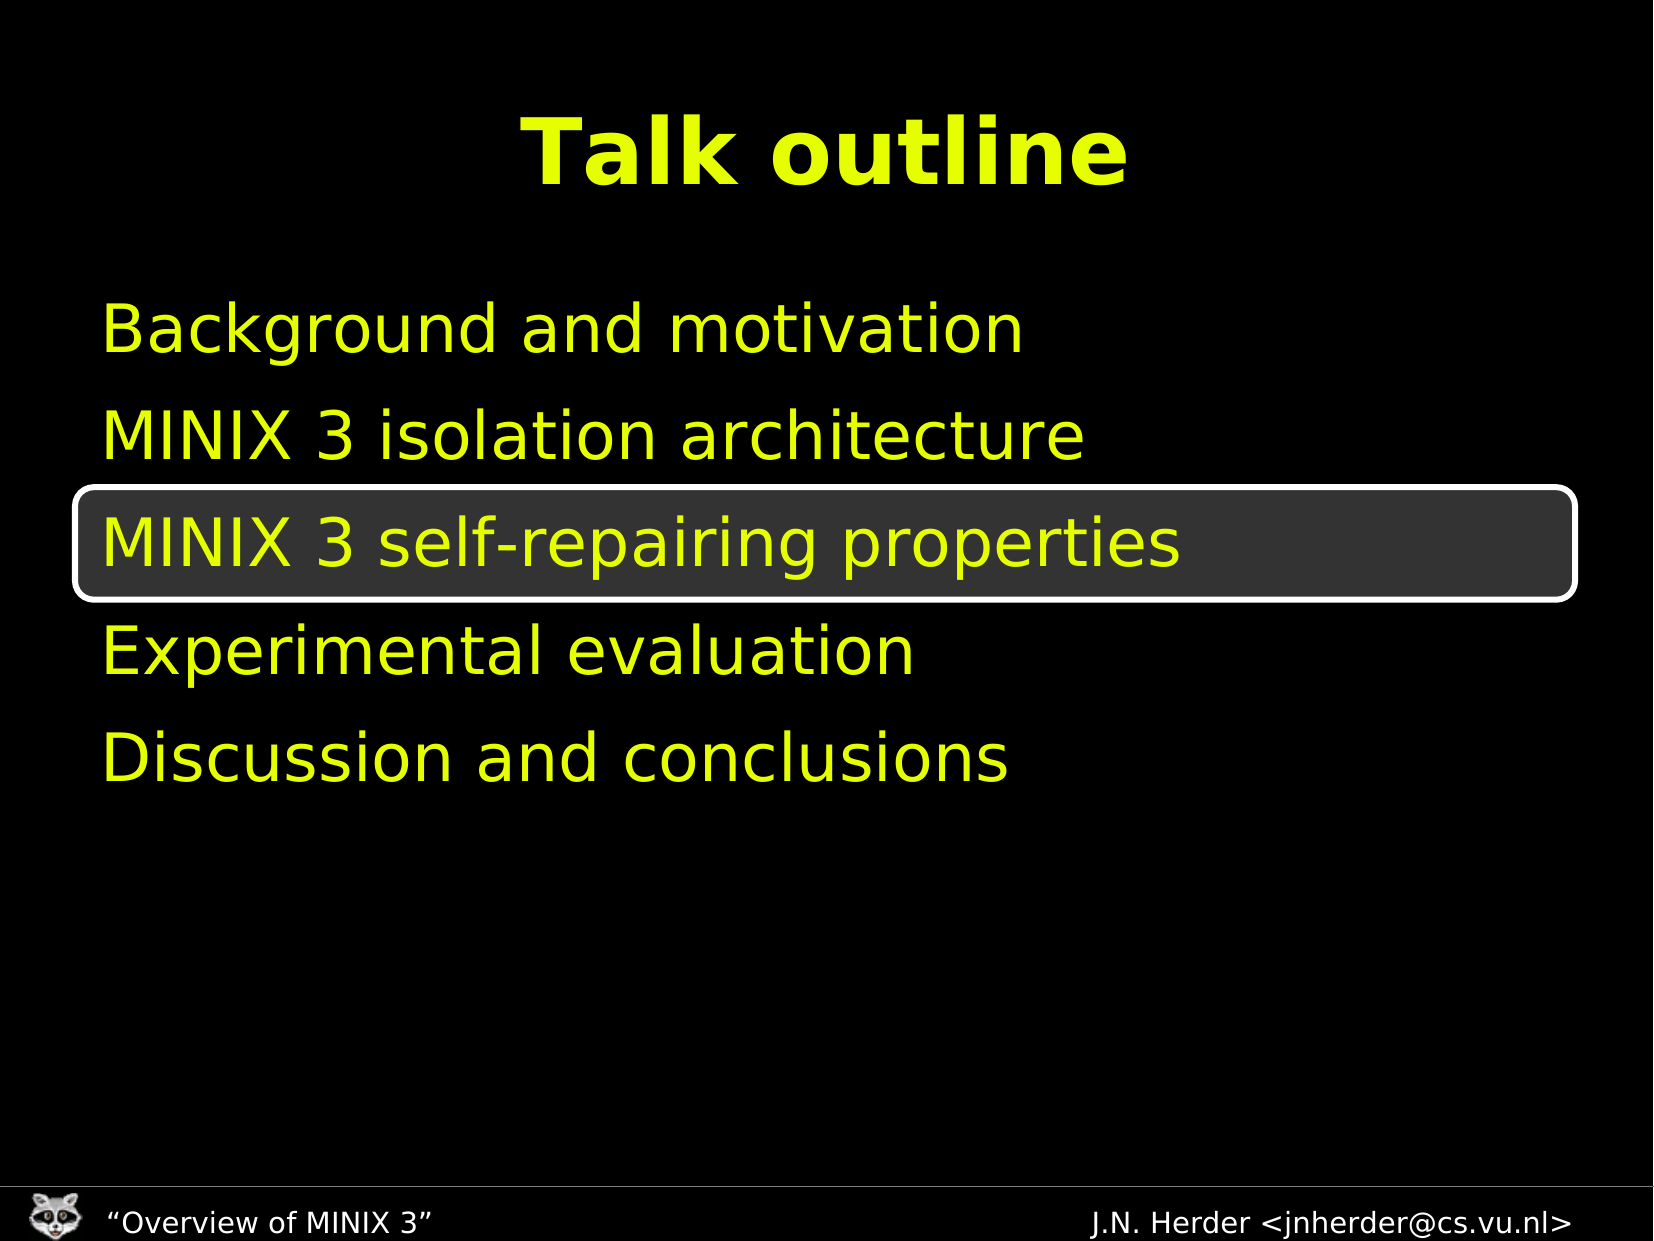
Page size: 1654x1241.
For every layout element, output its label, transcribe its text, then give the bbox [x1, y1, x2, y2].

text_box [75, 491, 82, 596]
picture [29, 1193, 83, 1241]
list Background and motivation MINIX 3 isolation architecture MINIX 3 self-repairing properties Experimental evaluation Discussion and conclusions [82, 290, 1571, 1109]
title Talk outline [82, 56, 1571, 250]
text_box [1571, 494, 1576, 593]
